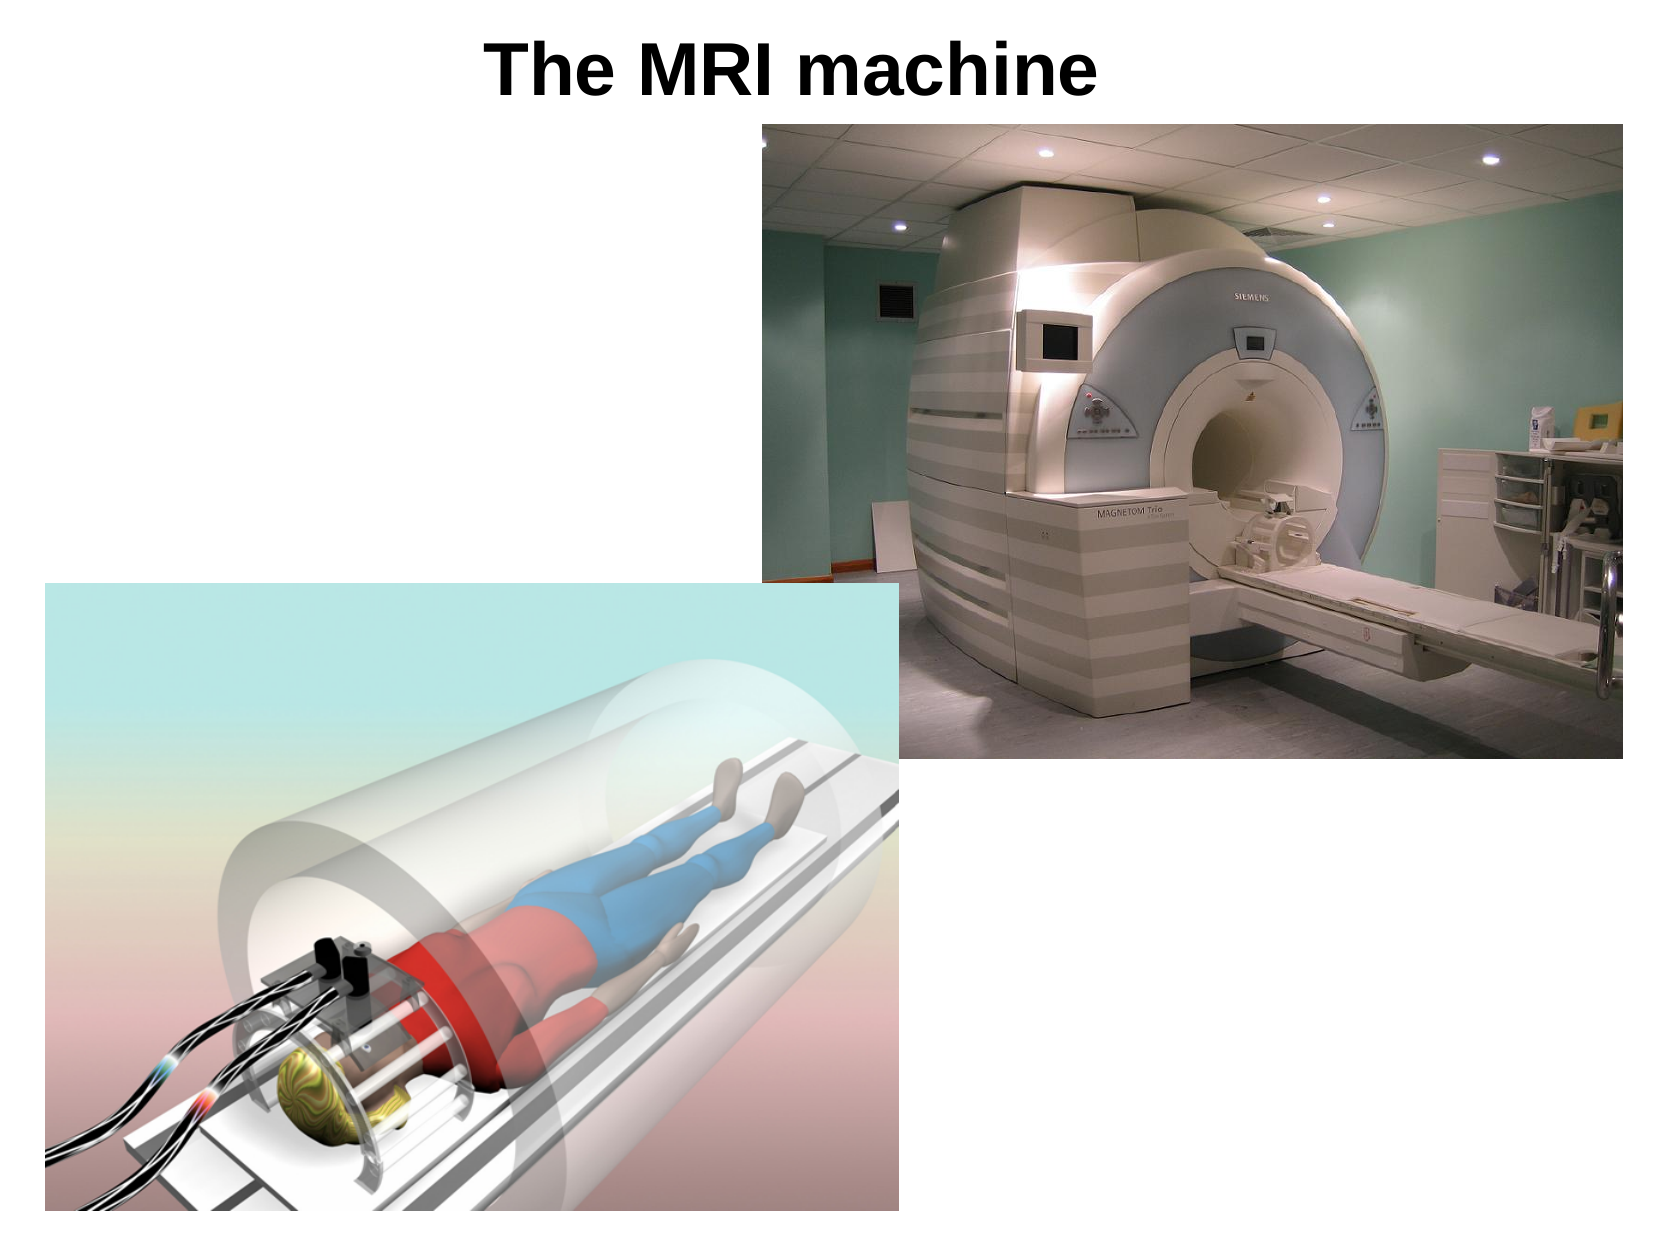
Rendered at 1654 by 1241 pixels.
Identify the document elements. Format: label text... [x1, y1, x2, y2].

text_box The MRI machine [468, 20, 1115, 132]
picture [45, 124, 1623, 1211]
